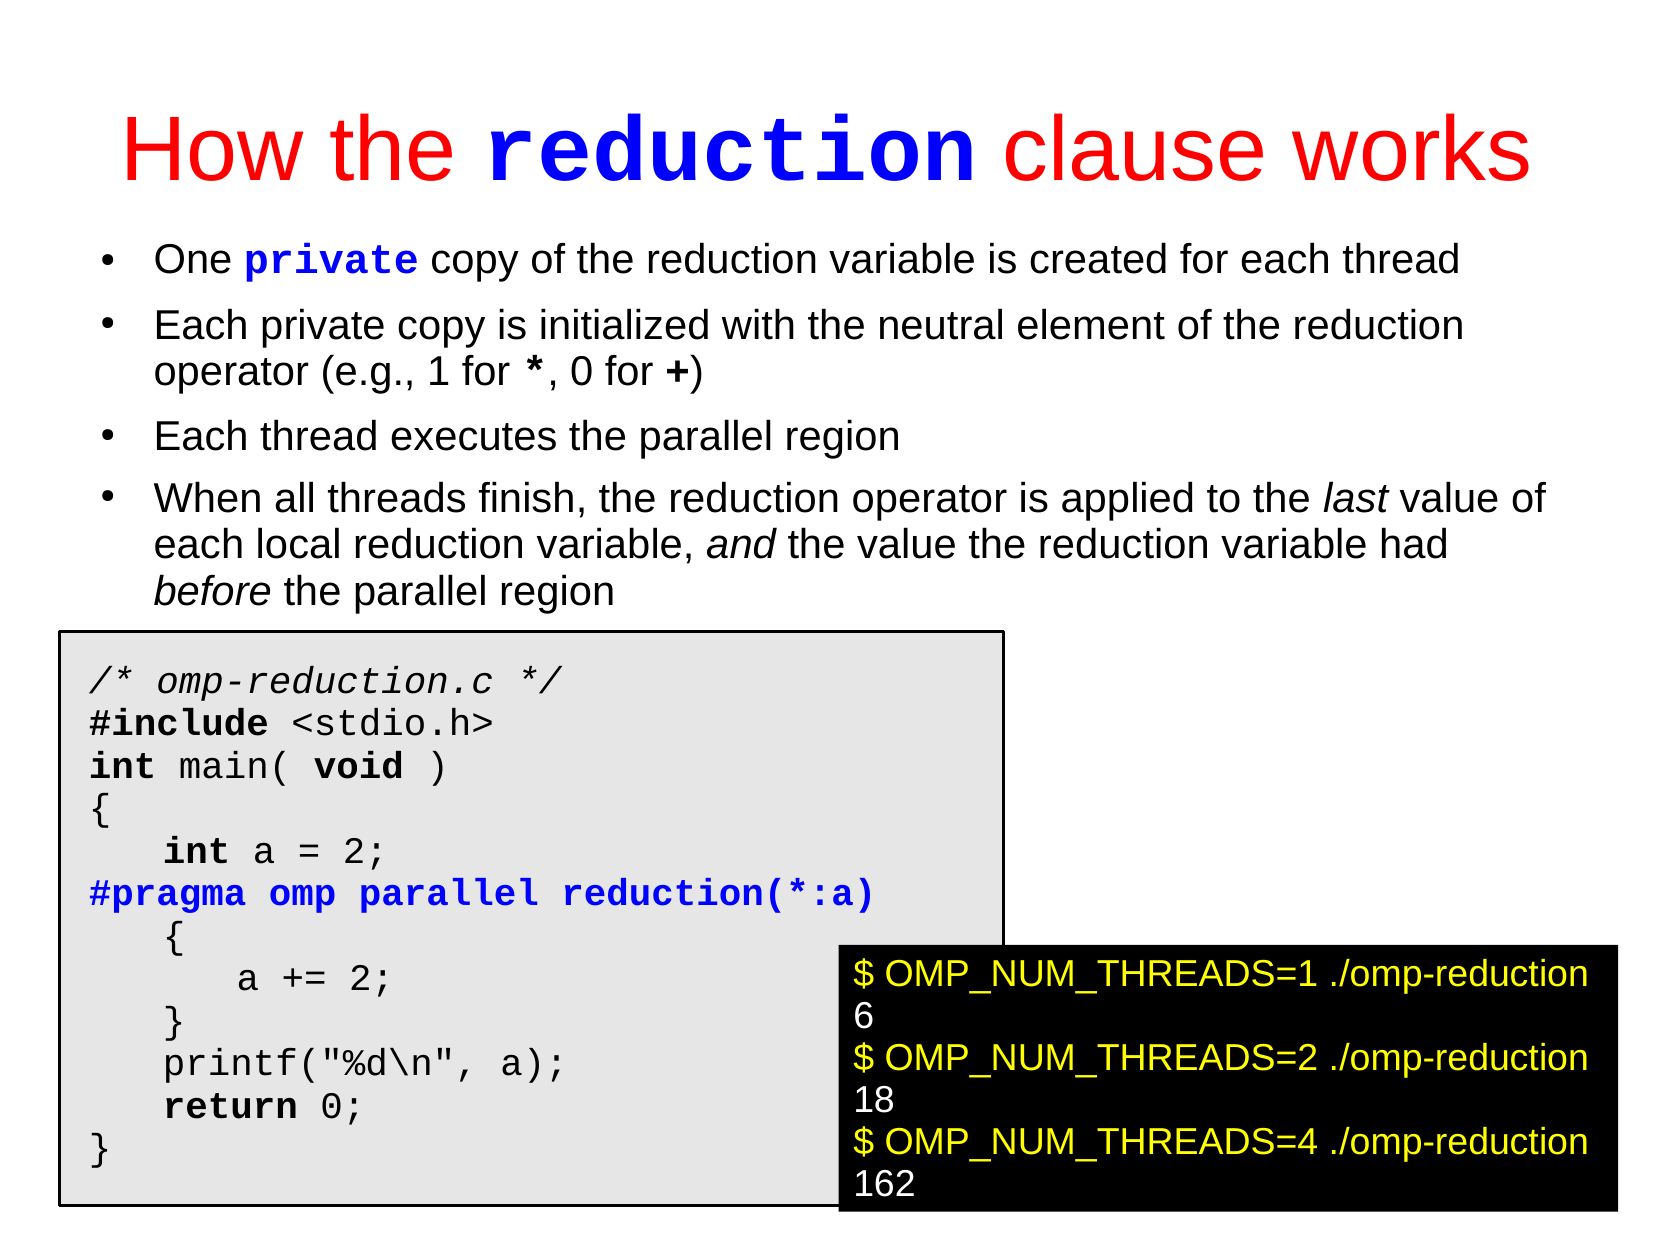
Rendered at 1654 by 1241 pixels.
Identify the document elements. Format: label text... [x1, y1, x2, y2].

list One private copy of the reduction variable is created for each thread Each private copy is initialized with the neutral element of the reduction operator (e.g., 1 for *, 0 for +) Each thread executes the parallel region When all threads finish, the reduction operator is applied to the last value of each local reduction variable, and the value the reduction variable had before the parallel region [82, 236, 1571, 944]
text_box $ OMP_NUM_THREADS=1 ./omp-reduction 6 $ OMP_NUM_THREADS=2 ./omp-reduction 18 $ OMP_NUM_THREADS=4 ./omp-reduction 162 [838, 944, 1619, 1212]
title How the reduction clause works [82, 49, 1571, 236]
text_box /* omp-reduction.c */ #include <stdio.h> int main( void ) { int a = 2; #pragma omp parallel reduction(*:a) { a += 2; } printf("%d\n", a); return 0; } [59, 631, 1004, 1206]
